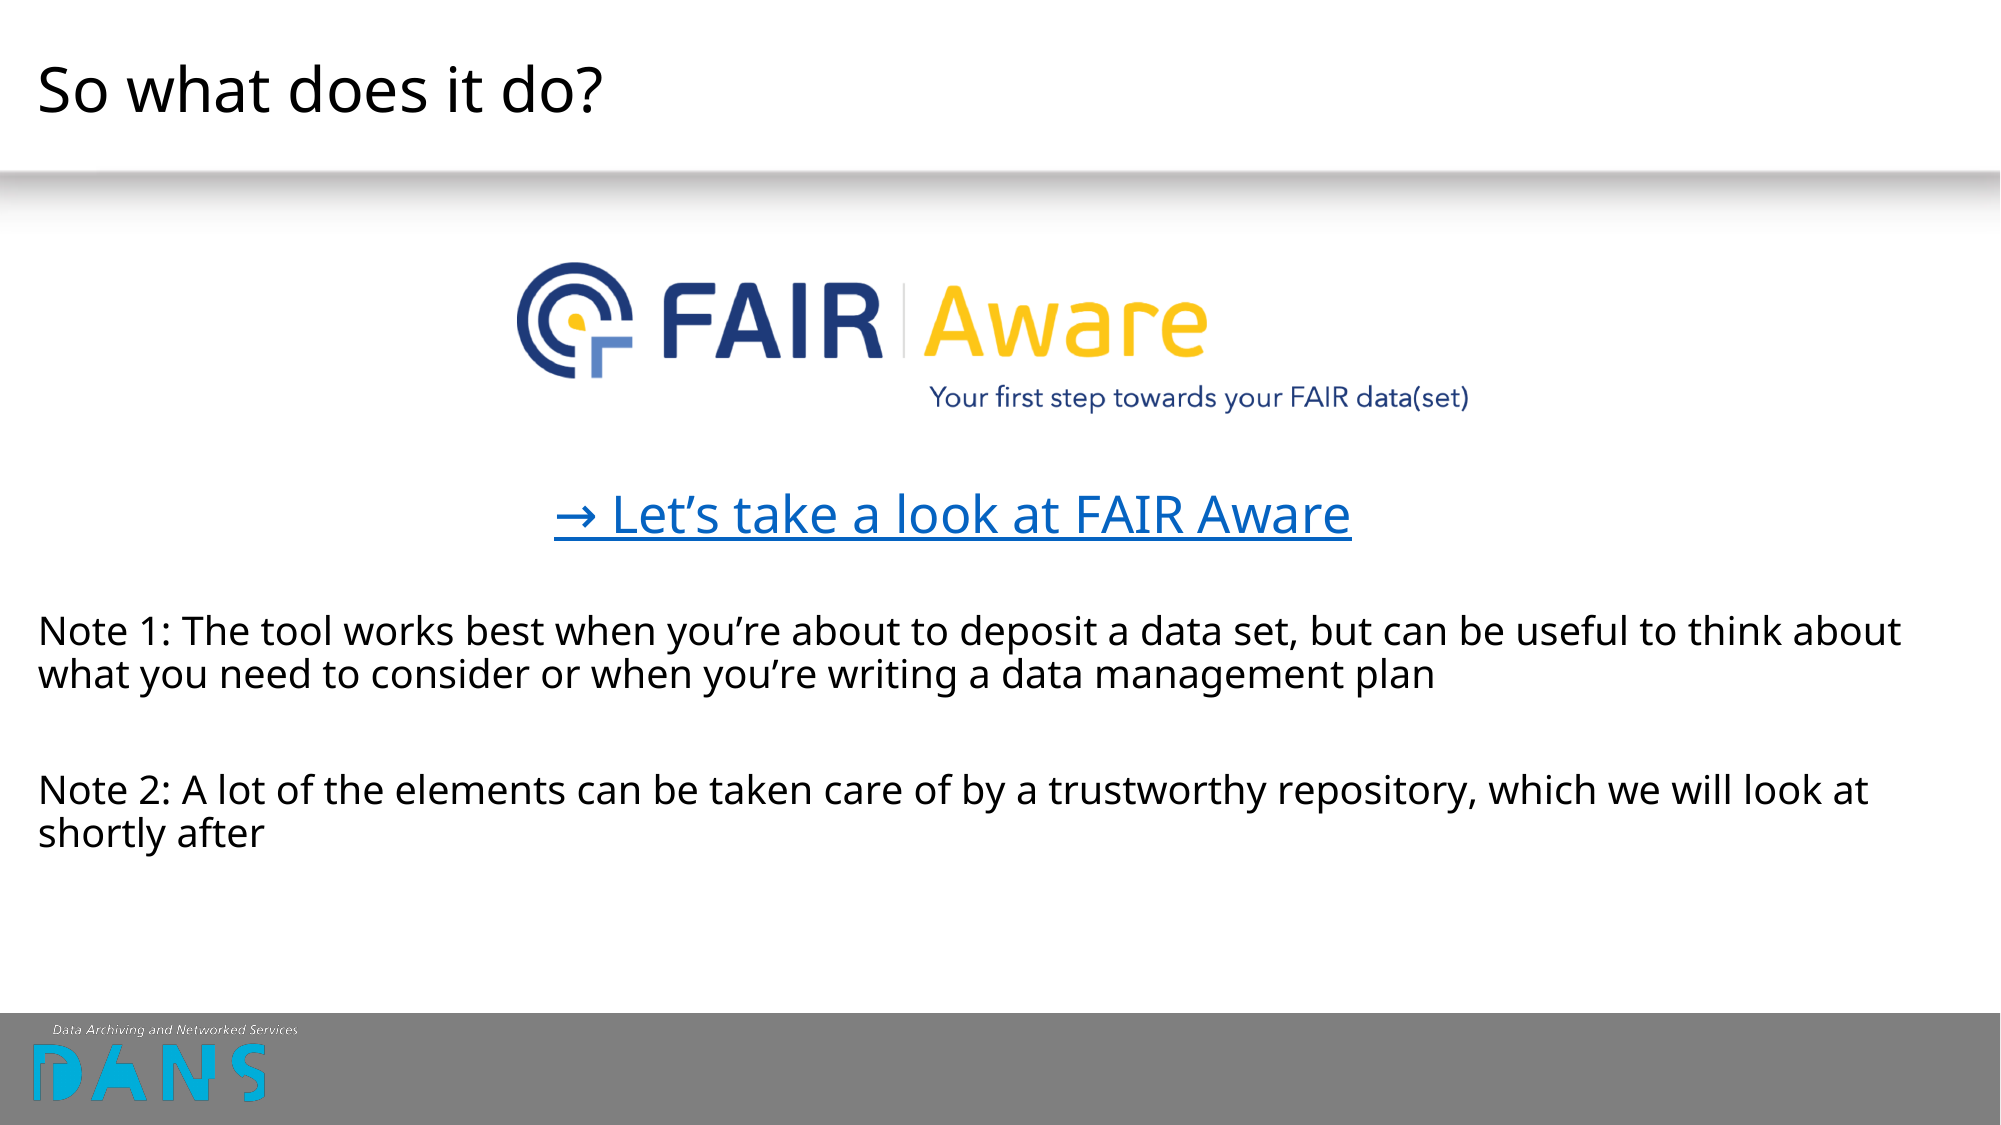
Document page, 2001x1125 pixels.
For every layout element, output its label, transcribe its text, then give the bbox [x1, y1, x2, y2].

title So what does it do? [22, 24, 1981, 161]
text_box → Let’s take a look at FAIR Aware [539, 466, 1599, 560]
list Note 1: The tool works best when you’re about to deposit a data set, but can be useful to think about what you need to consider or when you’re writing a data management plan Note 2: A lot of the elements can be taken care of by a trustworthy repository, which we will look at shortly after [22, 604, 1923, 895]
picture [454, 250, 1546, 422]
